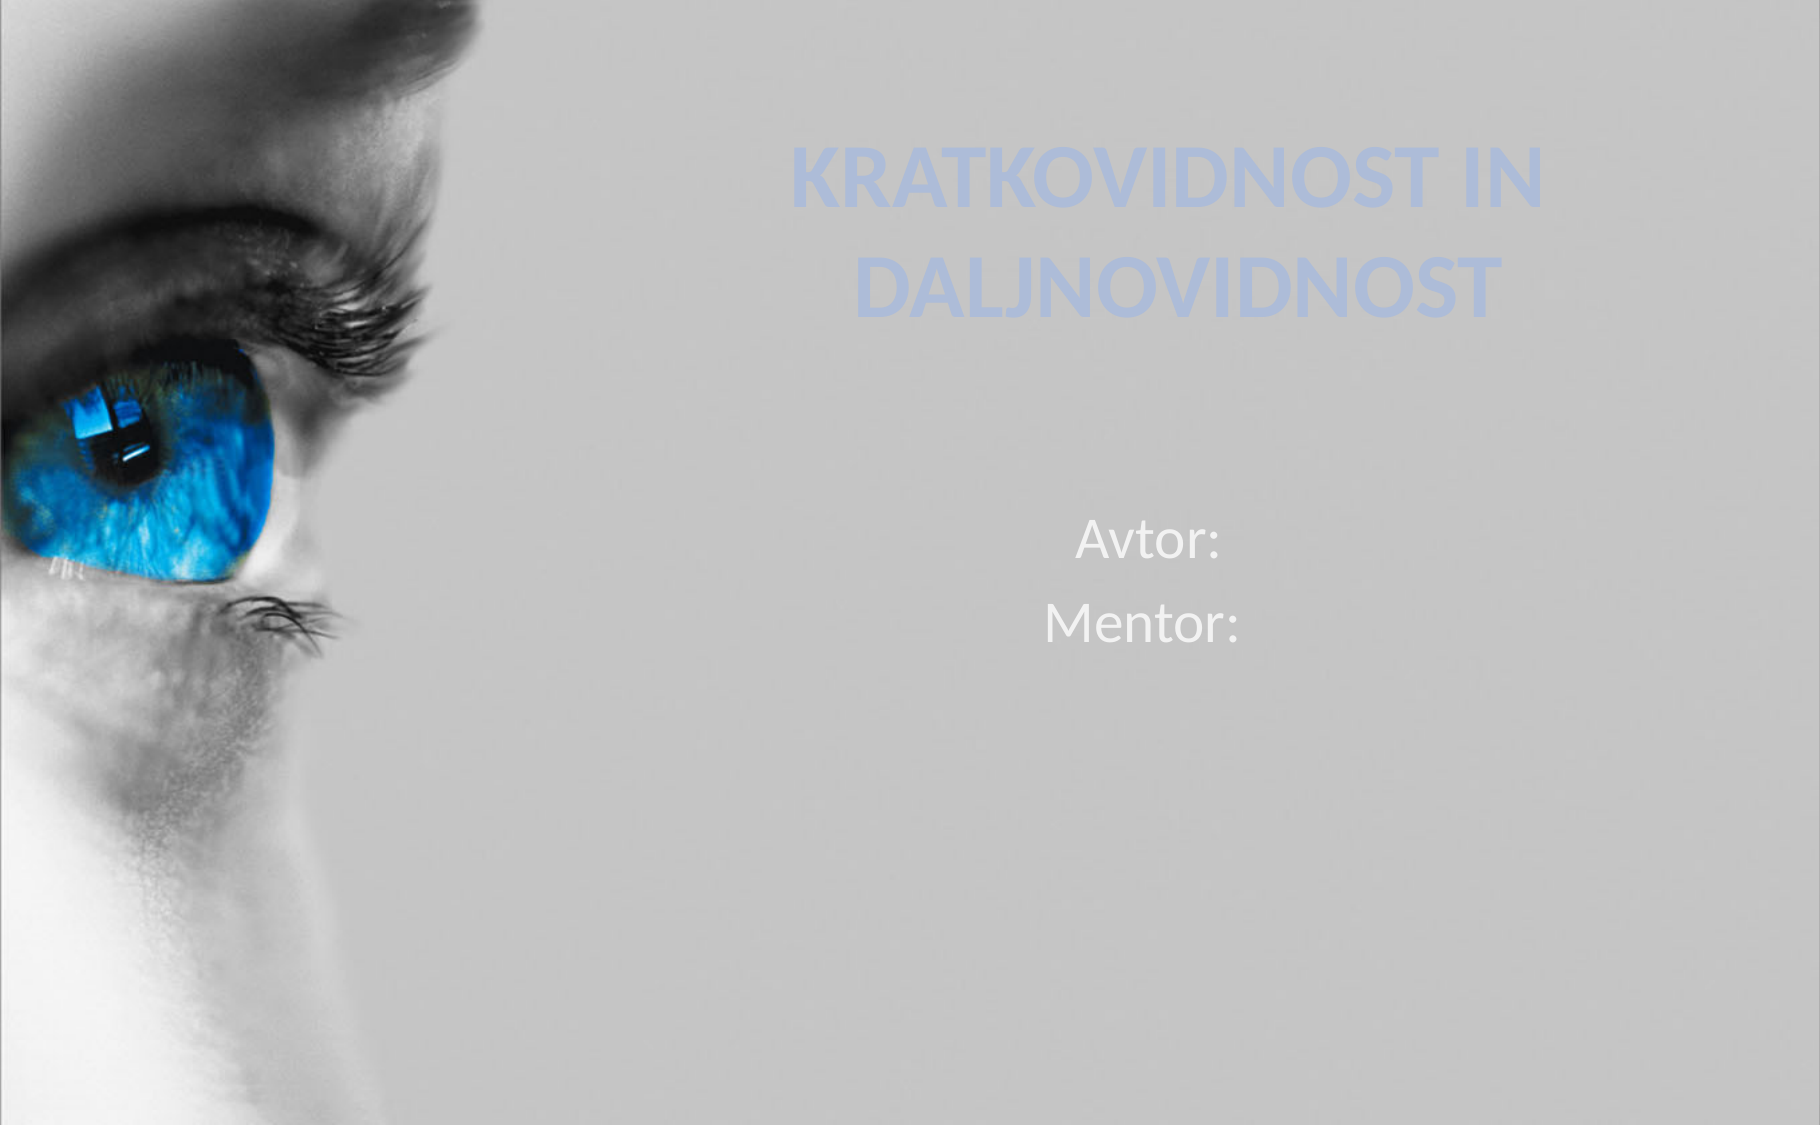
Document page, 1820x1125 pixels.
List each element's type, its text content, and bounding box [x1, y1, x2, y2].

subtitle Avtor: Mentor: [780, 492, 1532, 663]
picture [0, 0, 1820, 1125]
title KRATKOVIDNOST IN DALJNOVIDNOST [405, 105, 1820, 347]
